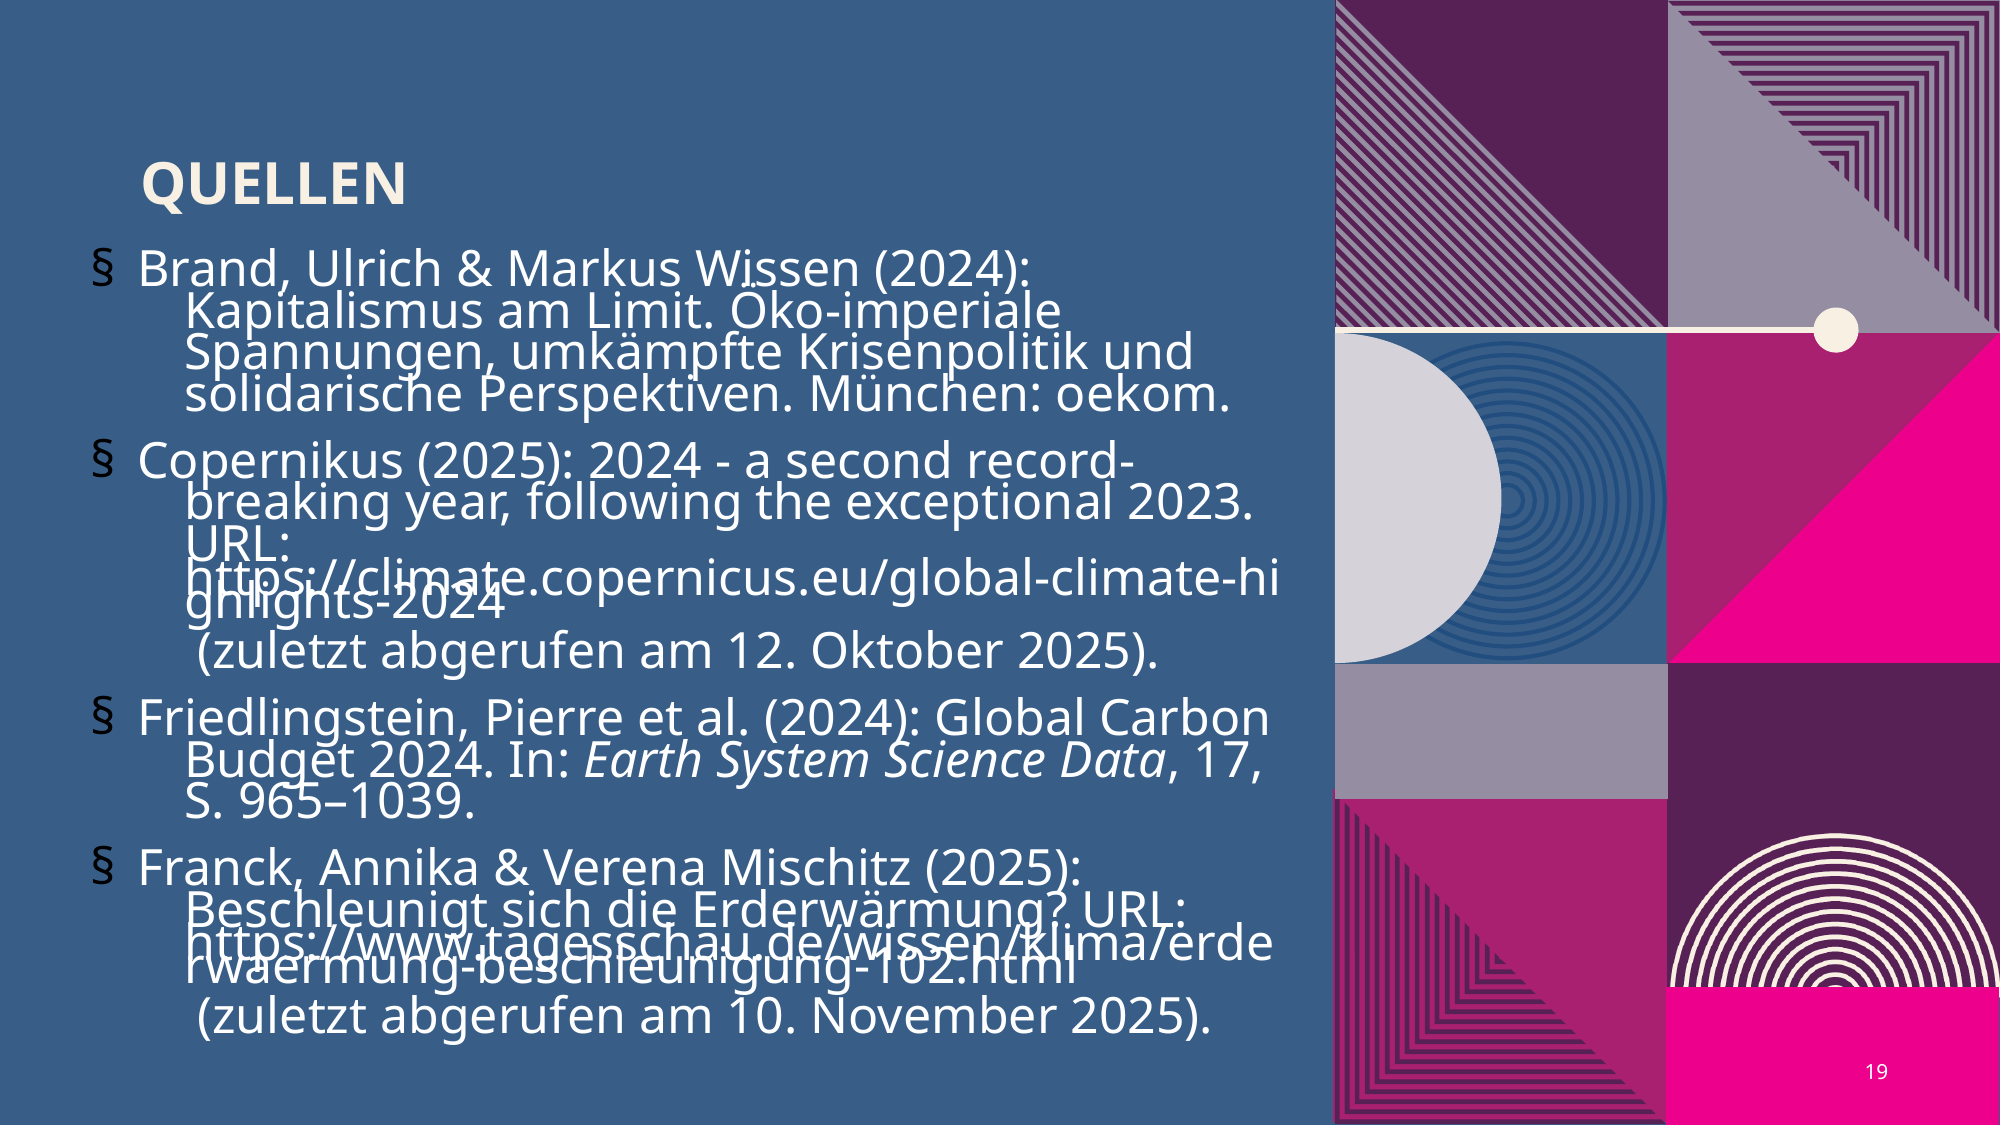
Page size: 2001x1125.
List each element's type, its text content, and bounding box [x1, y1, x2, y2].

title Quellen [125, 146, 1206, 247]
list Brand, Ulrich & Markus Wissen (2024): Kapitalismus am Limit. Öko-imperiale Spannungen, umkämpfte Krisenpolitik und solidarische Perspektiven. München: oekom. Copernikus (2025): 2024 - a second record-breaking year, following the exceptional 2023. URL: https://climate.copernicus.eu/global-climate-highlights-2024 (zuletzt abgerufen am 12. Oktober 2025). Friedlingstein, Pierre et al. (2024): Global Carbon Budget 2024. In: Earth System Science Data, 17, S. 965–1039. Franck, Annika & Verena Mischitz (2025): Beschleunigt sich die Erderwärmung? URL: https://www.tagesschau.de/wissen/klima/erderwaermung-beschleunigung-102.html (zuletzt abgerufen am 10. November 2025). [75, 247, 1309, 1084]
text_box [1849, 1042, 1925, 1103]
